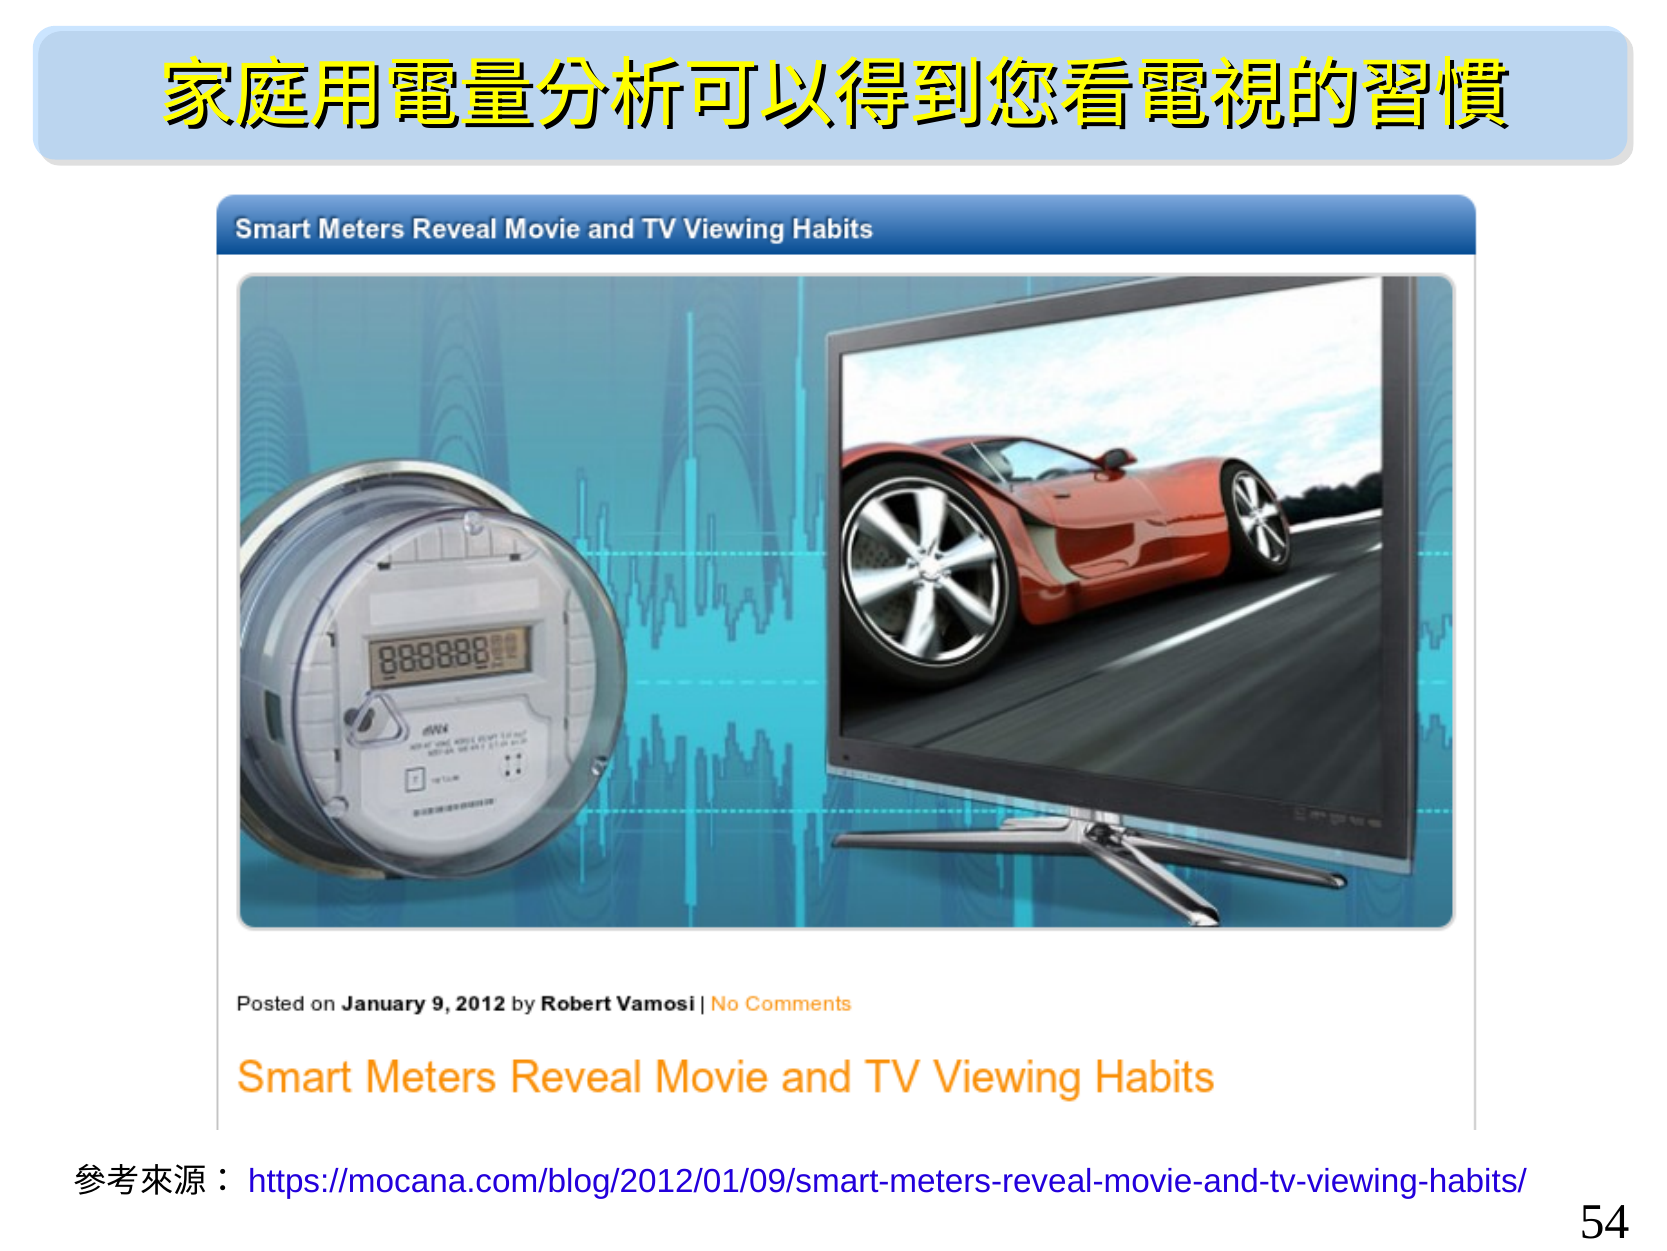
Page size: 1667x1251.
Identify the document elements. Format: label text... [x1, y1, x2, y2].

title 家庭用電量分析可以得到您看電視的習慣 [0, 0, 1667, 184]
text_box 參考來源：https://mocana.com/blog/2012/01/09/smart-meters-reveal-movie-and-tv-viewing-habits/ [59, 1151, 1625, 1249]
picture [188, 177, 1489, 1130]
